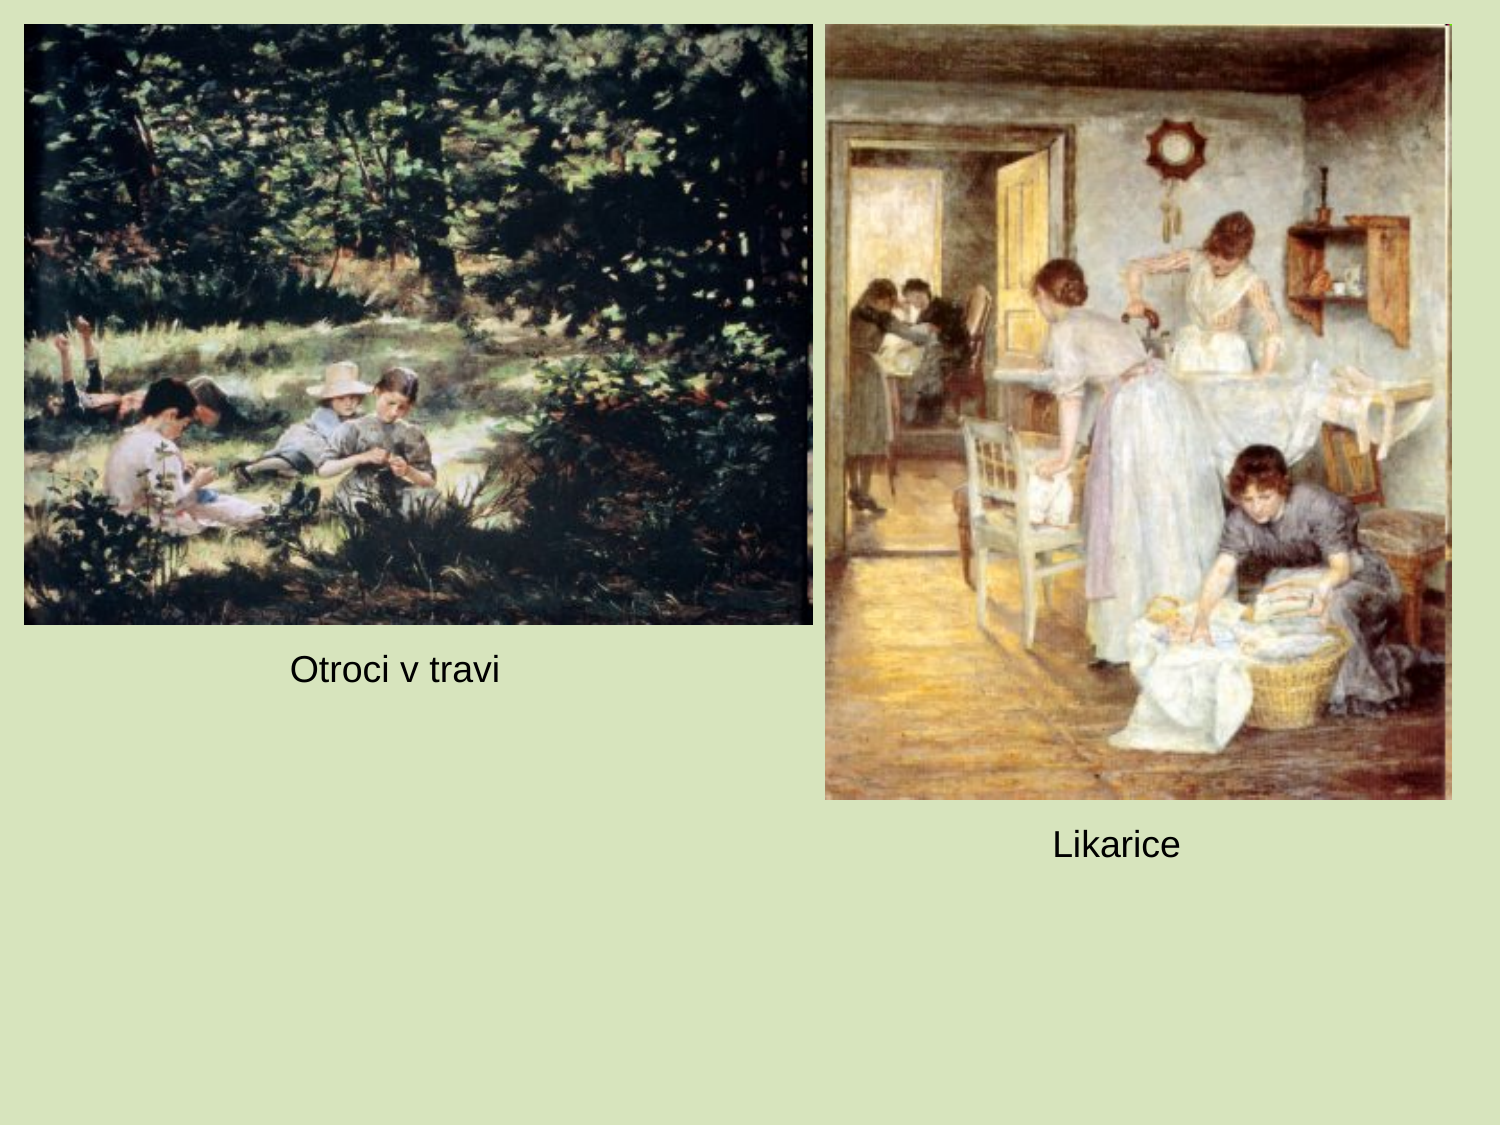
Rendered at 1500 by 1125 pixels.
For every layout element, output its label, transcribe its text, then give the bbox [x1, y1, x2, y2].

picture [24, 24, 813, 625]
text_box Likarice [1037, 812, 1213, 873]
text_box Otroci v travi [274, 637, 588, 698]
picture [825, 24, 1452, 800]
